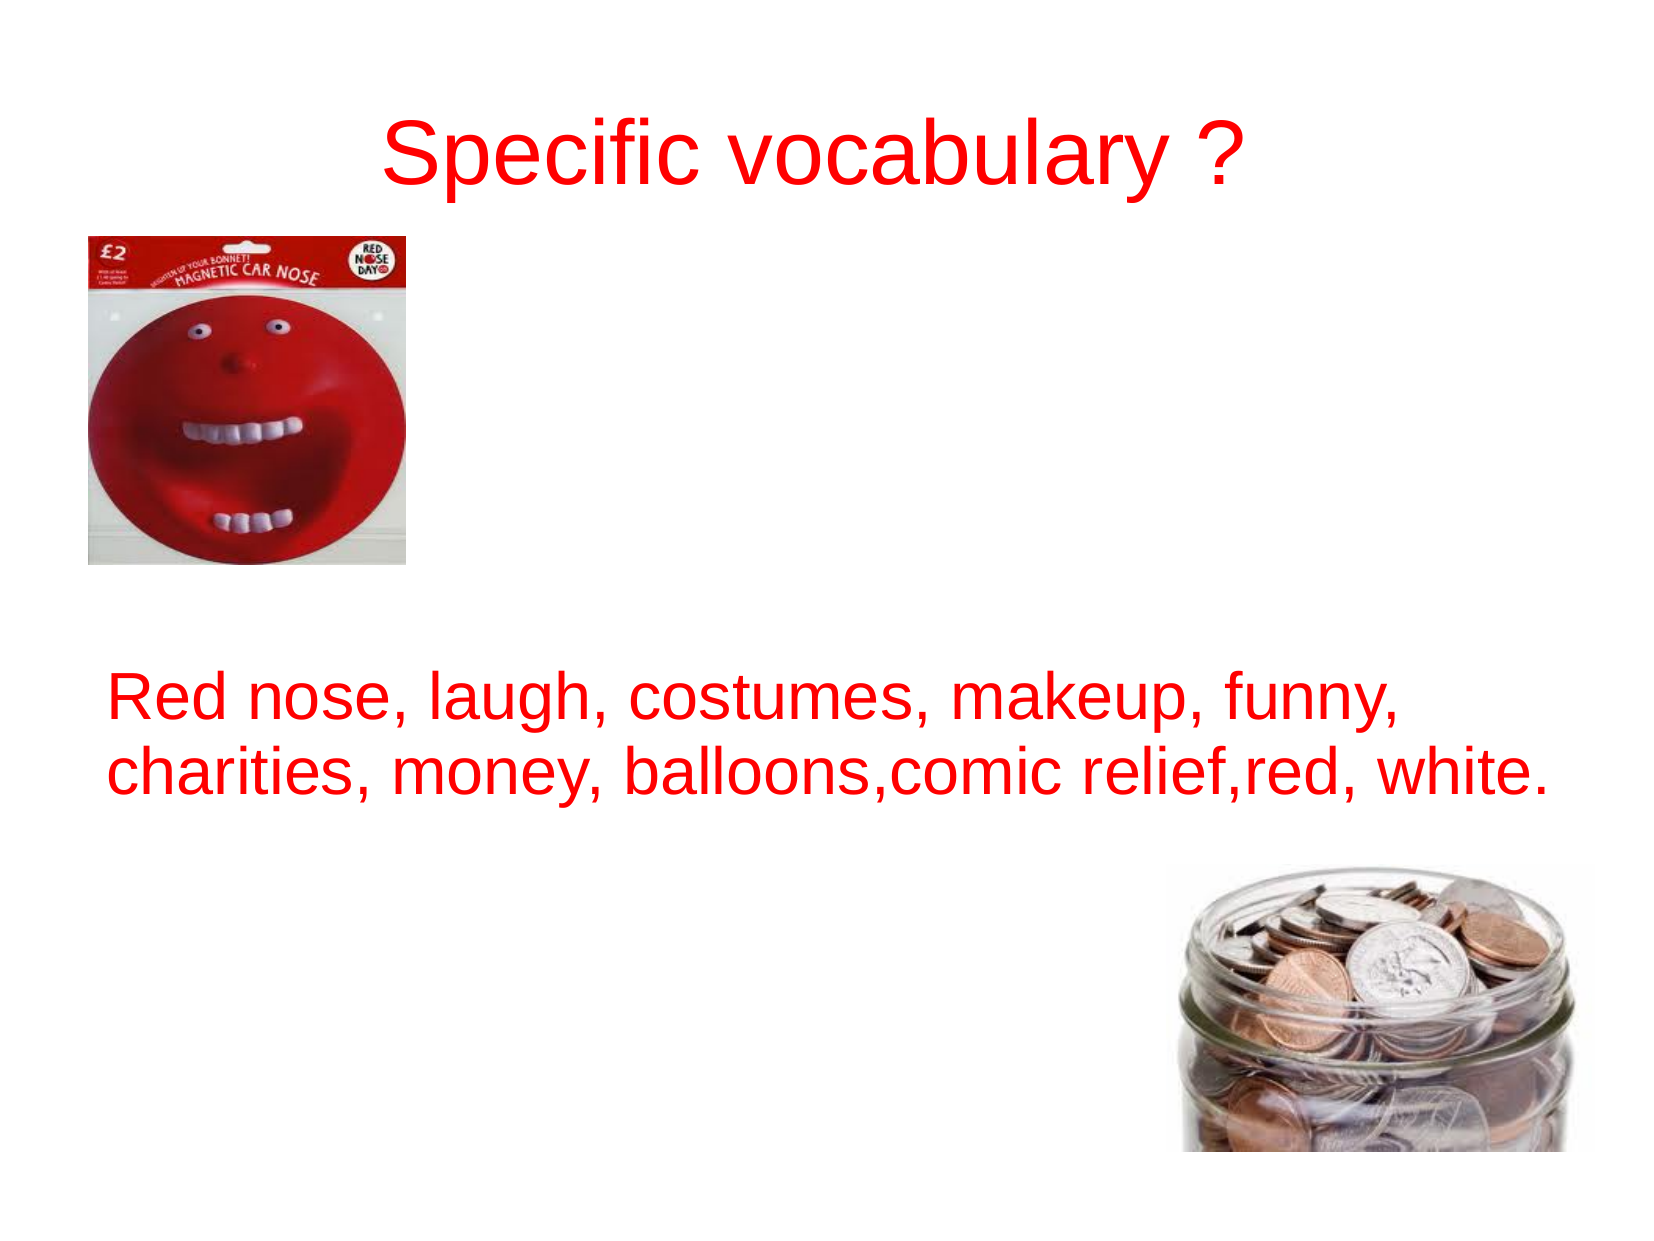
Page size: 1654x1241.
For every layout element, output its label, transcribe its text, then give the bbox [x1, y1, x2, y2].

subtitle Red nose, laugh, costumes, makeup, funny, charities, money, balloons,comic relief,red, white. [106, 324, 1595, 1144]
picture [88, 236, 406, 565]
title Specific vocabulary ? [82, 49, 1571, 257]
picture [1166, 864, 1595, 1152]
